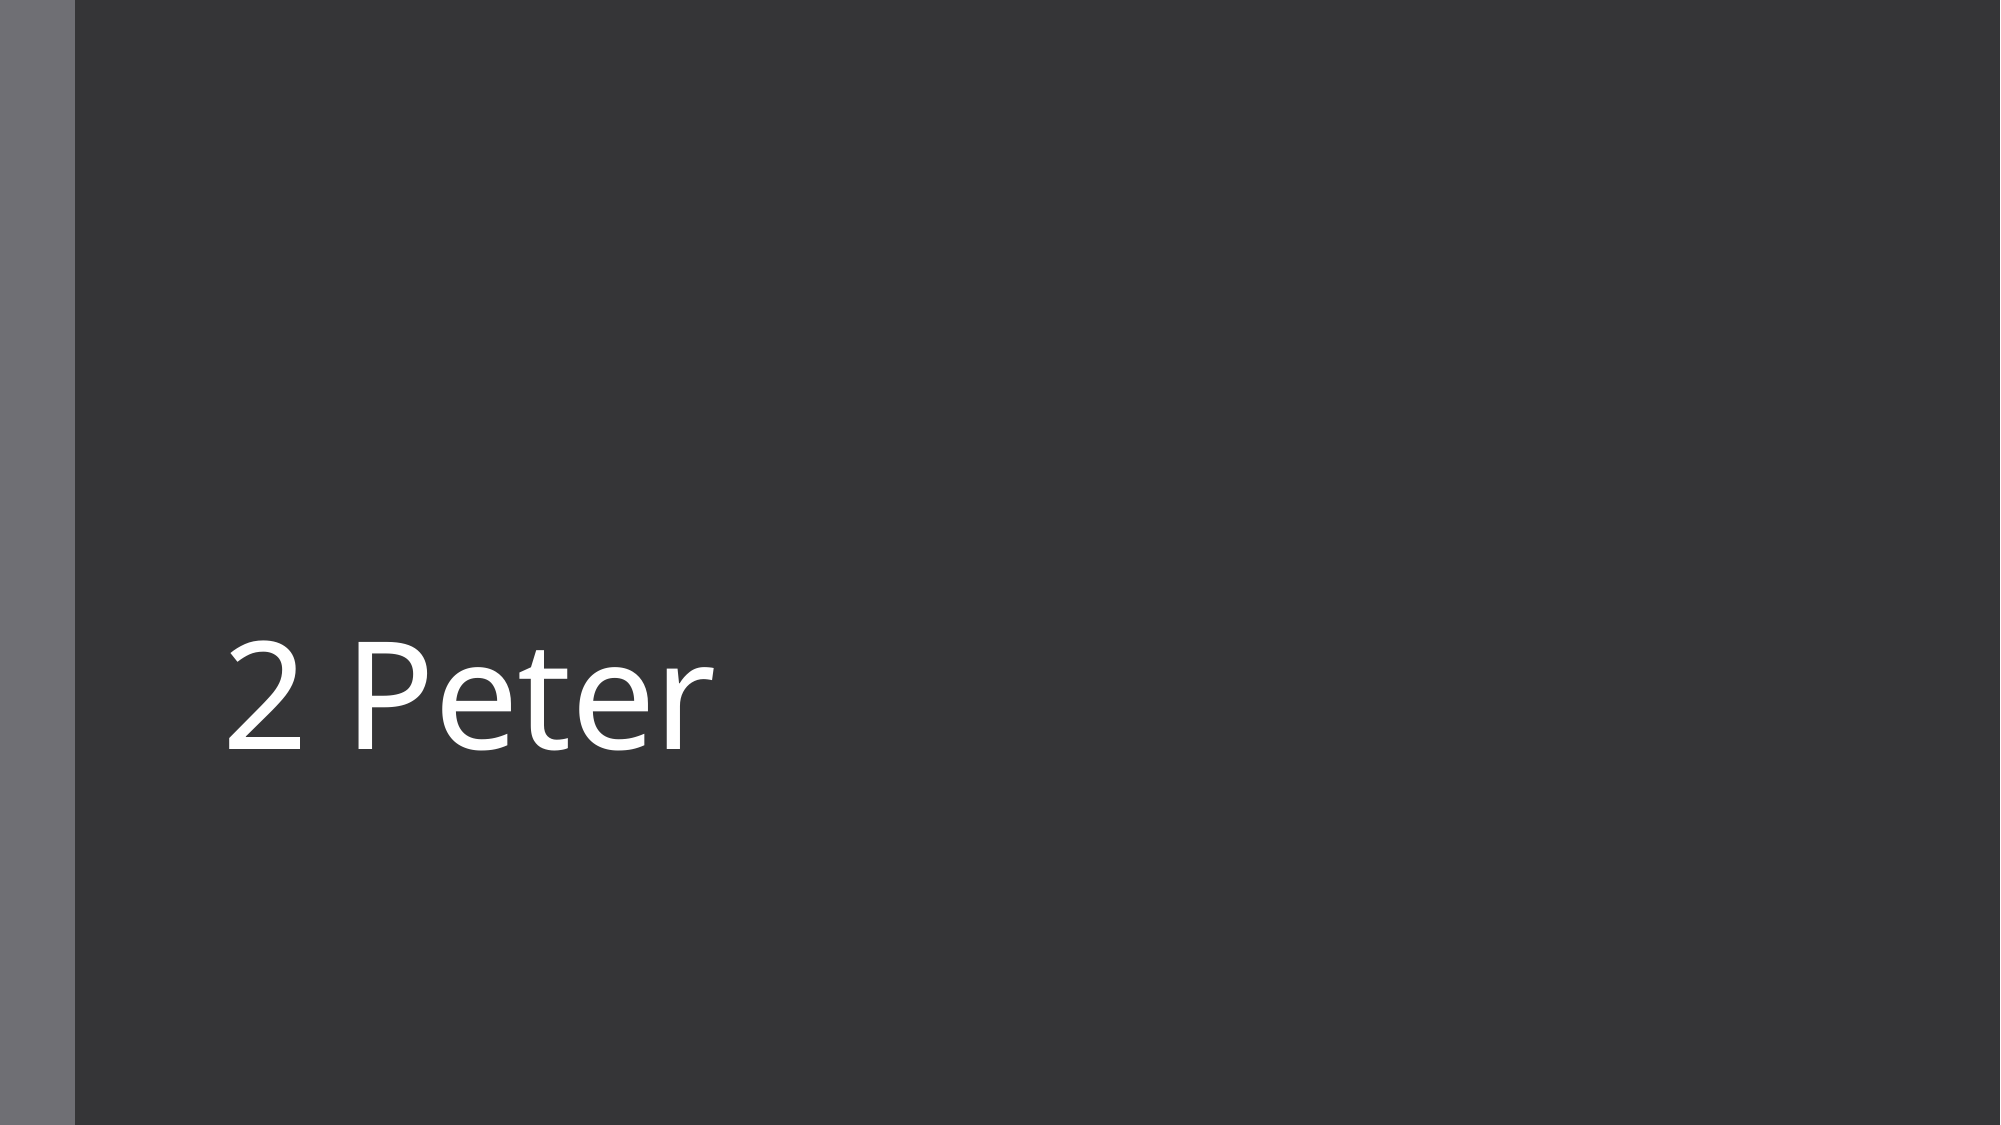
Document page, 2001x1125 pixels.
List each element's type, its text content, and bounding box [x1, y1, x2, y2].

title 2 Peter [206, 124, 1752, 788]
